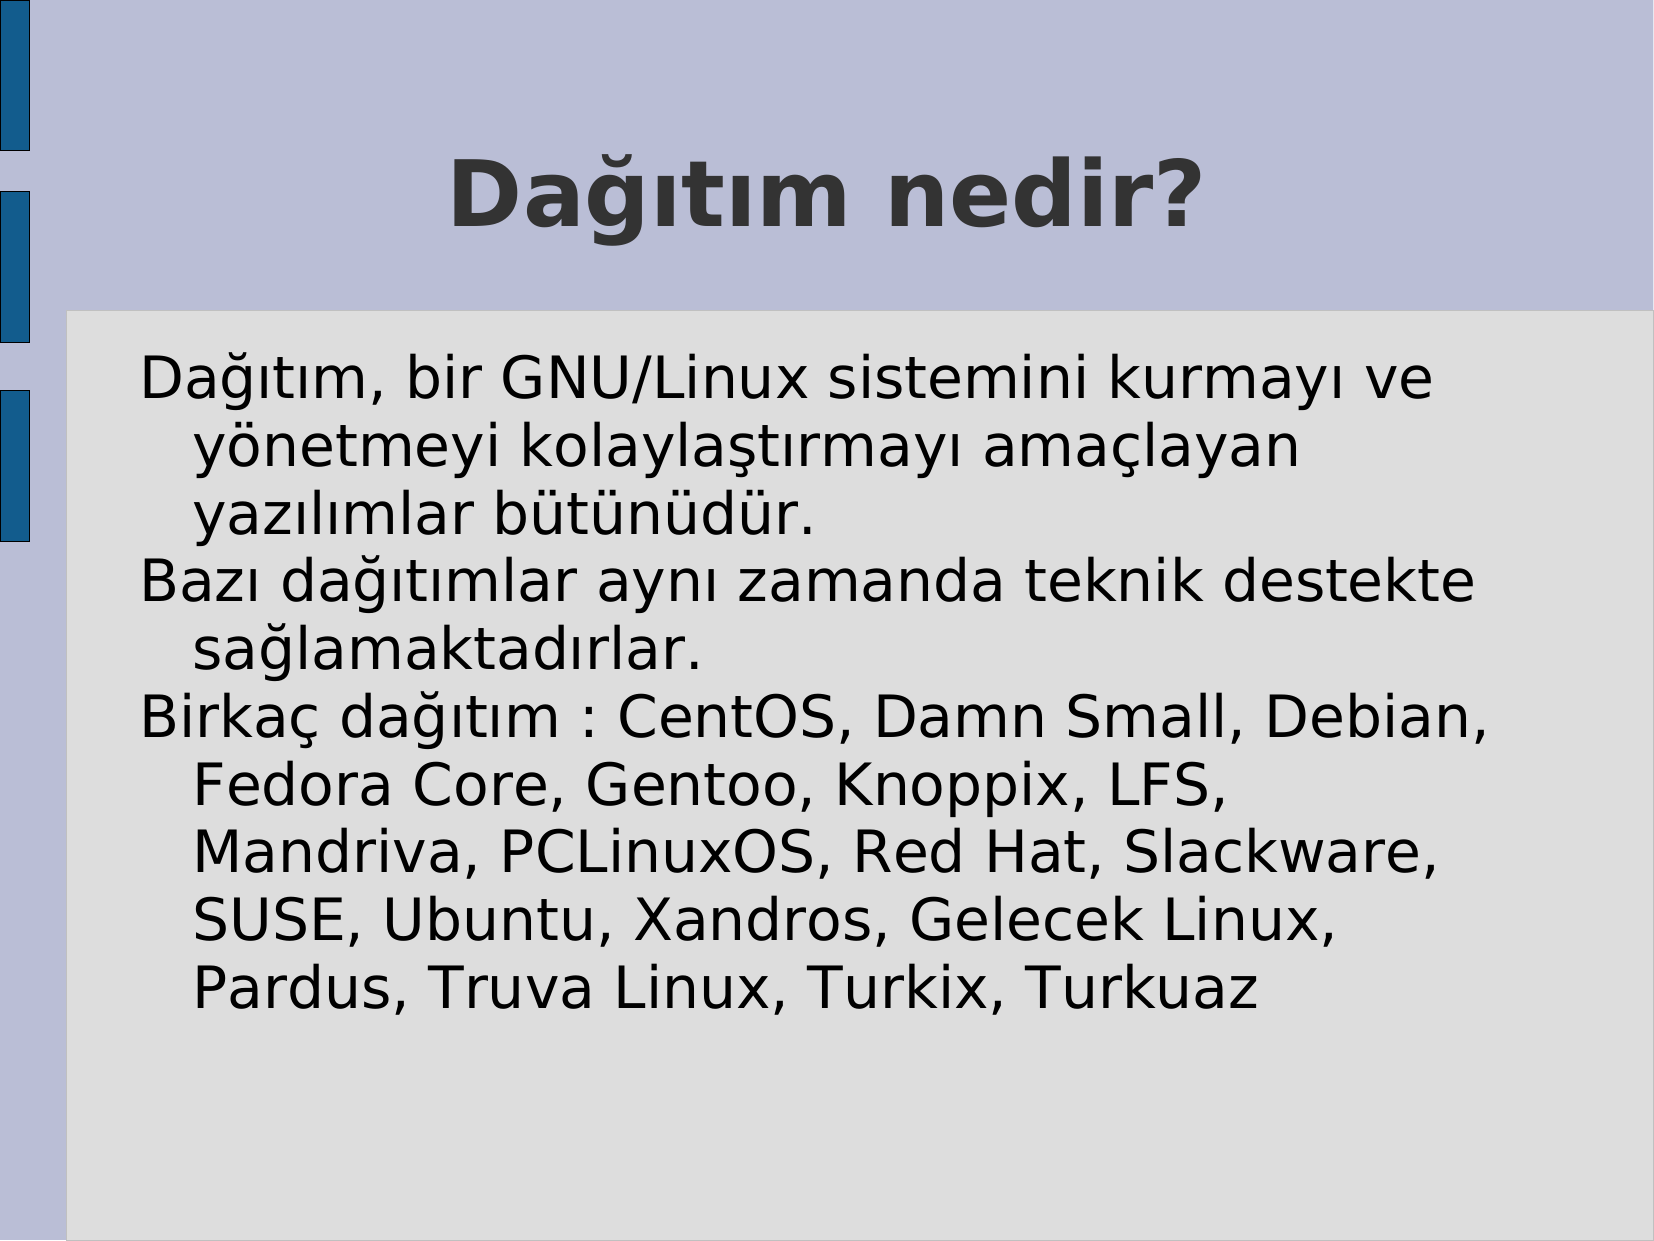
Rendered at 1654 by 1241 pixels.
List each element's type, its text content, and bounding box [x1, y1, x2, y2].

list Dağıtım, bir GNU/Linux sistemini kurmayı ve yönetmeyi kolaylaştırmayı amaçlayan yazılımlar bütünüdür. Bazı dağıtımlar aynı zamanda teknik destekte sağlamaktadırlar. Birkaç dağıtım : CentOS, Damn Small, Debian, Fedora Core, Gentoo, Knoppix, LFS, Mandriva, PCLinuxOS, Red Hat, Slackware, SUSE, Ubuntu, Xandros, Gelecek Linux, Pardus, Truva Linux, Turkix, Turkuaz [121, 344, 1534, 1127]
title Dağıtım nedir? [121, 91, 1534, 299]
